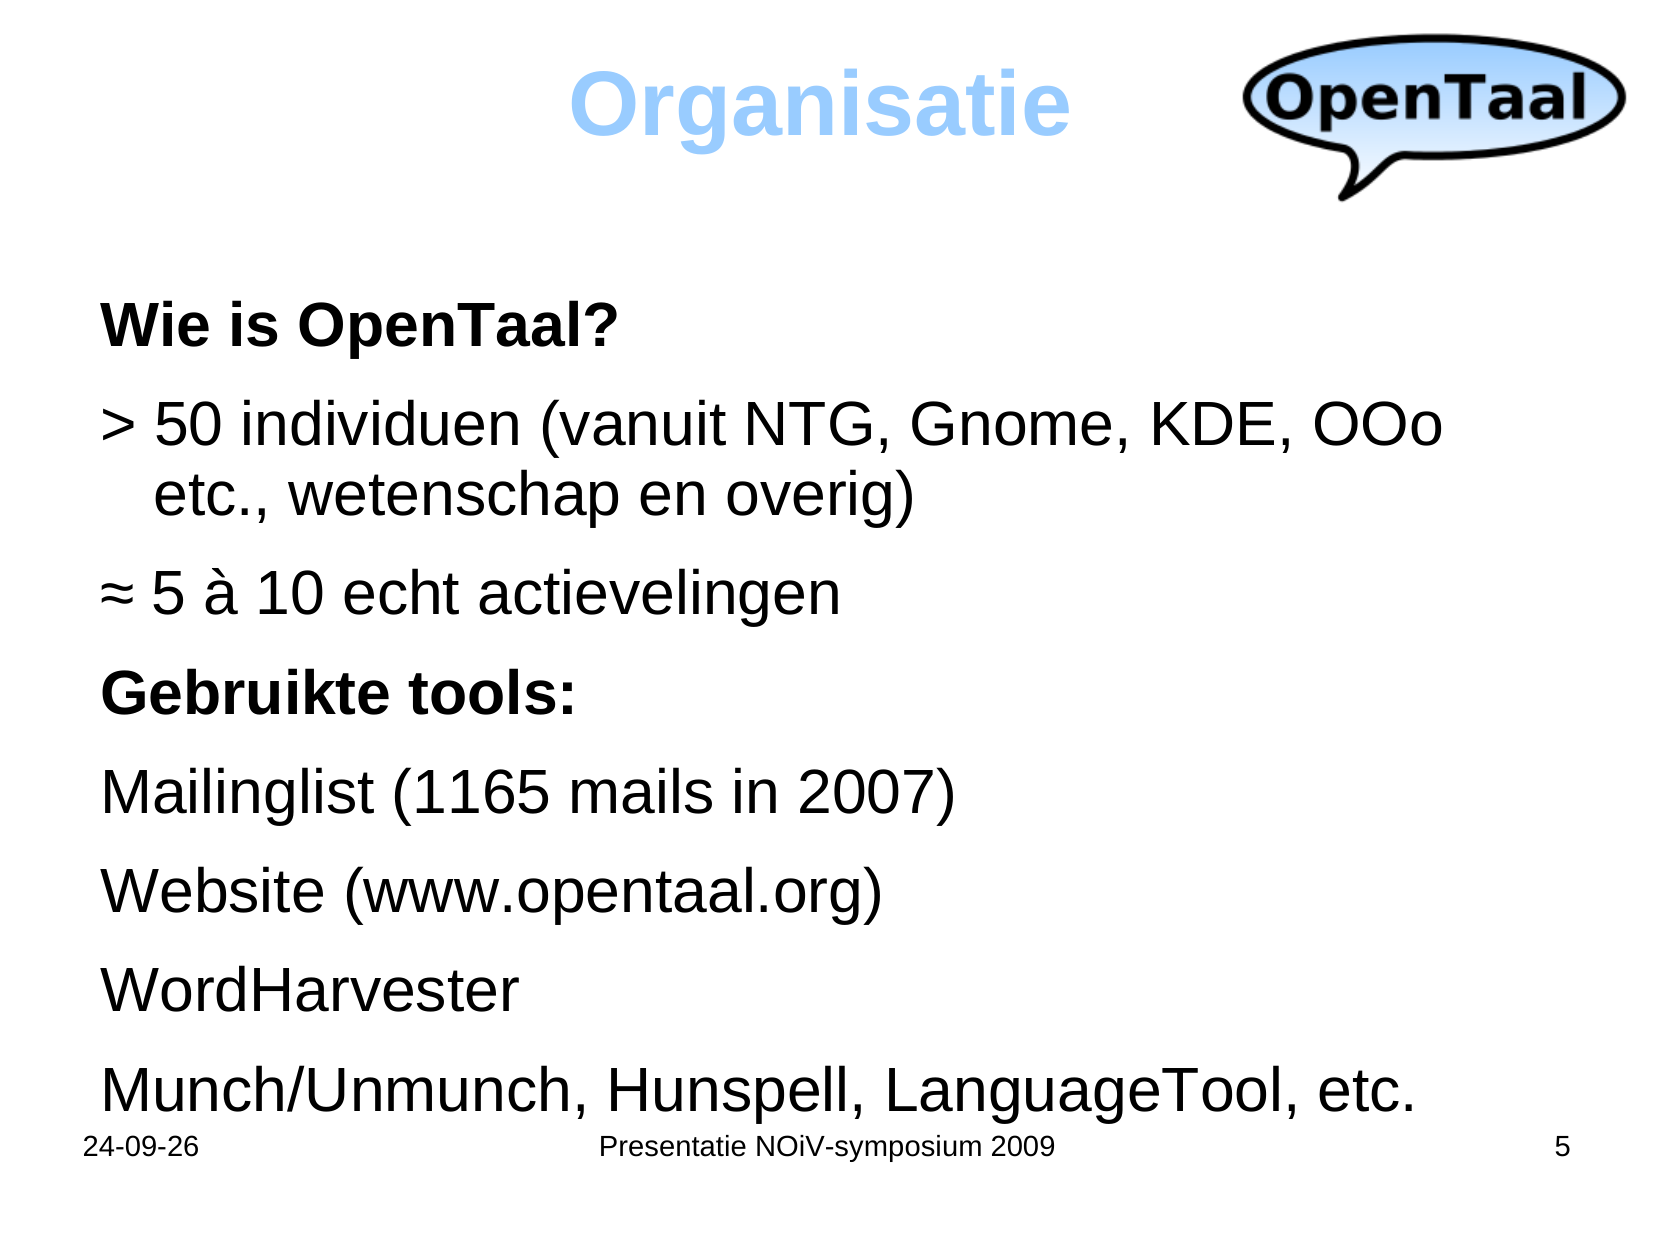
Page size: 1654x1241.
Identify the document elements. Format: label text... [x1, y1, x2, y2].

title Organisatie [76, 7, 1565, 200]
picture [1240, 29, 1631, 206]
list Wie is OpenTaal? > 50 individuen (vanuit NTG, Gnome, KDE, OOo etc., wetenschap en overig) ≈ 5 à 10 echt actievelingen Gebruikte tools: Mailinglist (1165 mails in 2007) Website (www.opentaal.org) WordHarvester Munch/Unmunch, Hunspell, LanguageTool, etc. [82, 290, 1571, 1127]
